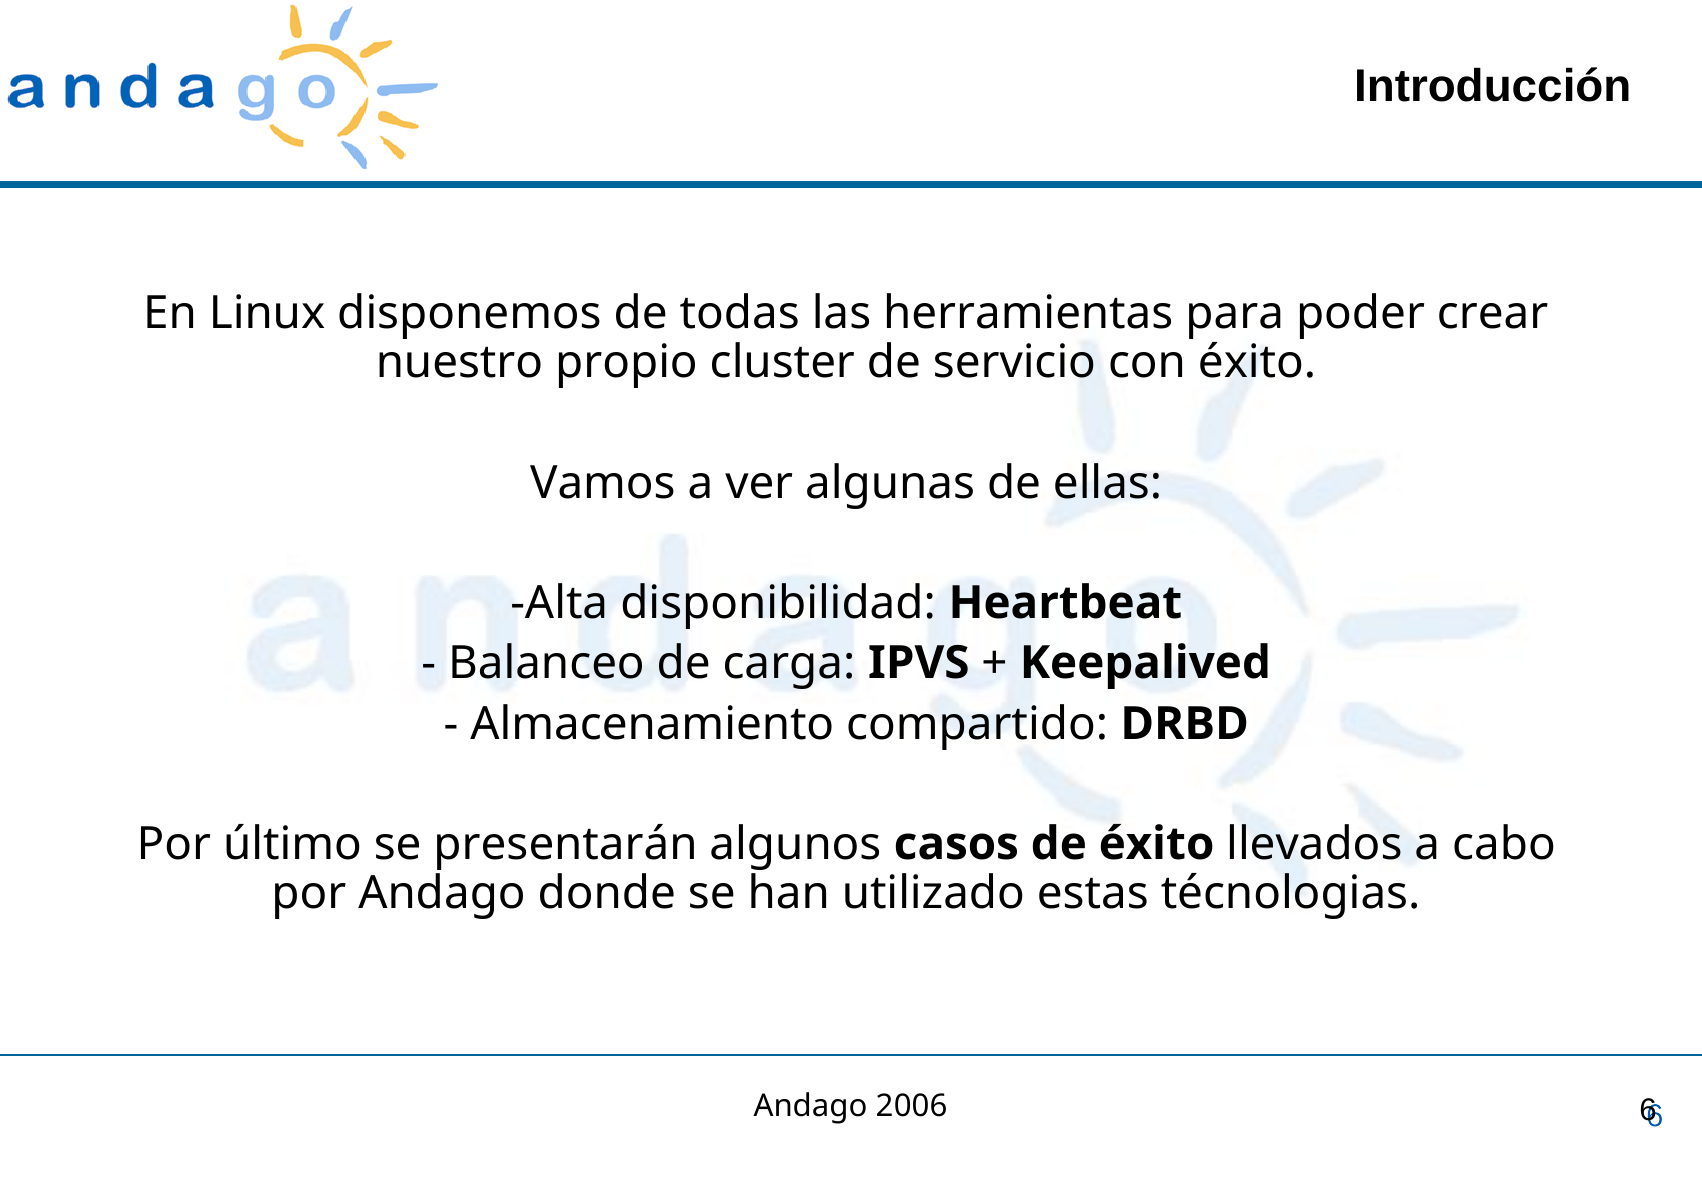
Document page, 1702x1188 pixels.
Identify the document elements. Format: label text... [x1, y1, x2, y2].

title Introducción [255, 0, 1702, 188]
picture [0, 0, 255, 175]
subtitle En Linux disponemos de todas las herramientas para poder crear nuestro propio cluster de servicio con éxito. Vamos a ver algunas de ellas: -Alta disponibilidad: Heartbeat - Balanceo de carga: IPVS + Keepalived - Almacenamiento compartido: DRBD Por último se presentarán algunos casos de éxito llevados a cabo por Andago donde se han utilizado estas técnologias. [123, 247, 1570, 961]
